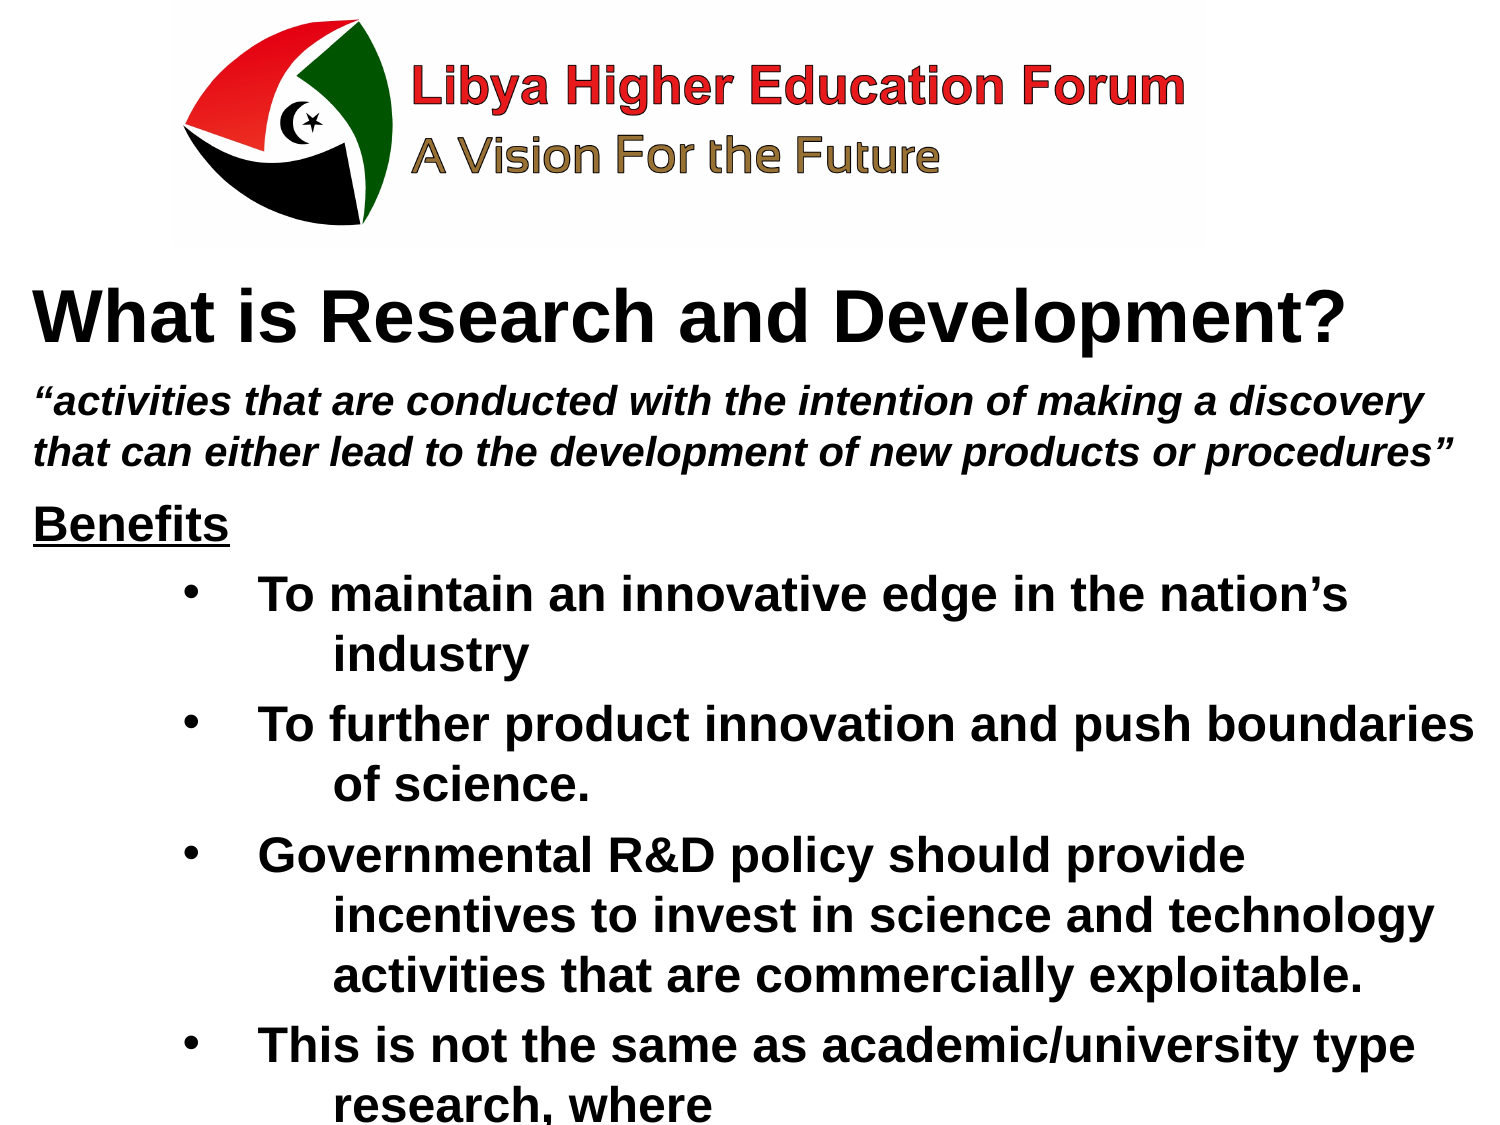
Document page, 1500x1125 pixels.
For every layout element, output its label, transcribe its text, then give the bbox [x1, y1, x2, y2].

subtitle What is Research and Development? “activities that are conducted with the intention of making a discovery that can either lead to the development of new products or procedures” Benefits To maintain an innovative edge in the nation’s industry To further product innovation and push boundaries of science. Governmental R&D policy should provide incentives to invest in science and technology activities that are commercially exploitable. This is not the same as academic/university type research, where [17, 260, 1500, 1052]
picture [171, 0, 1205, 247]
